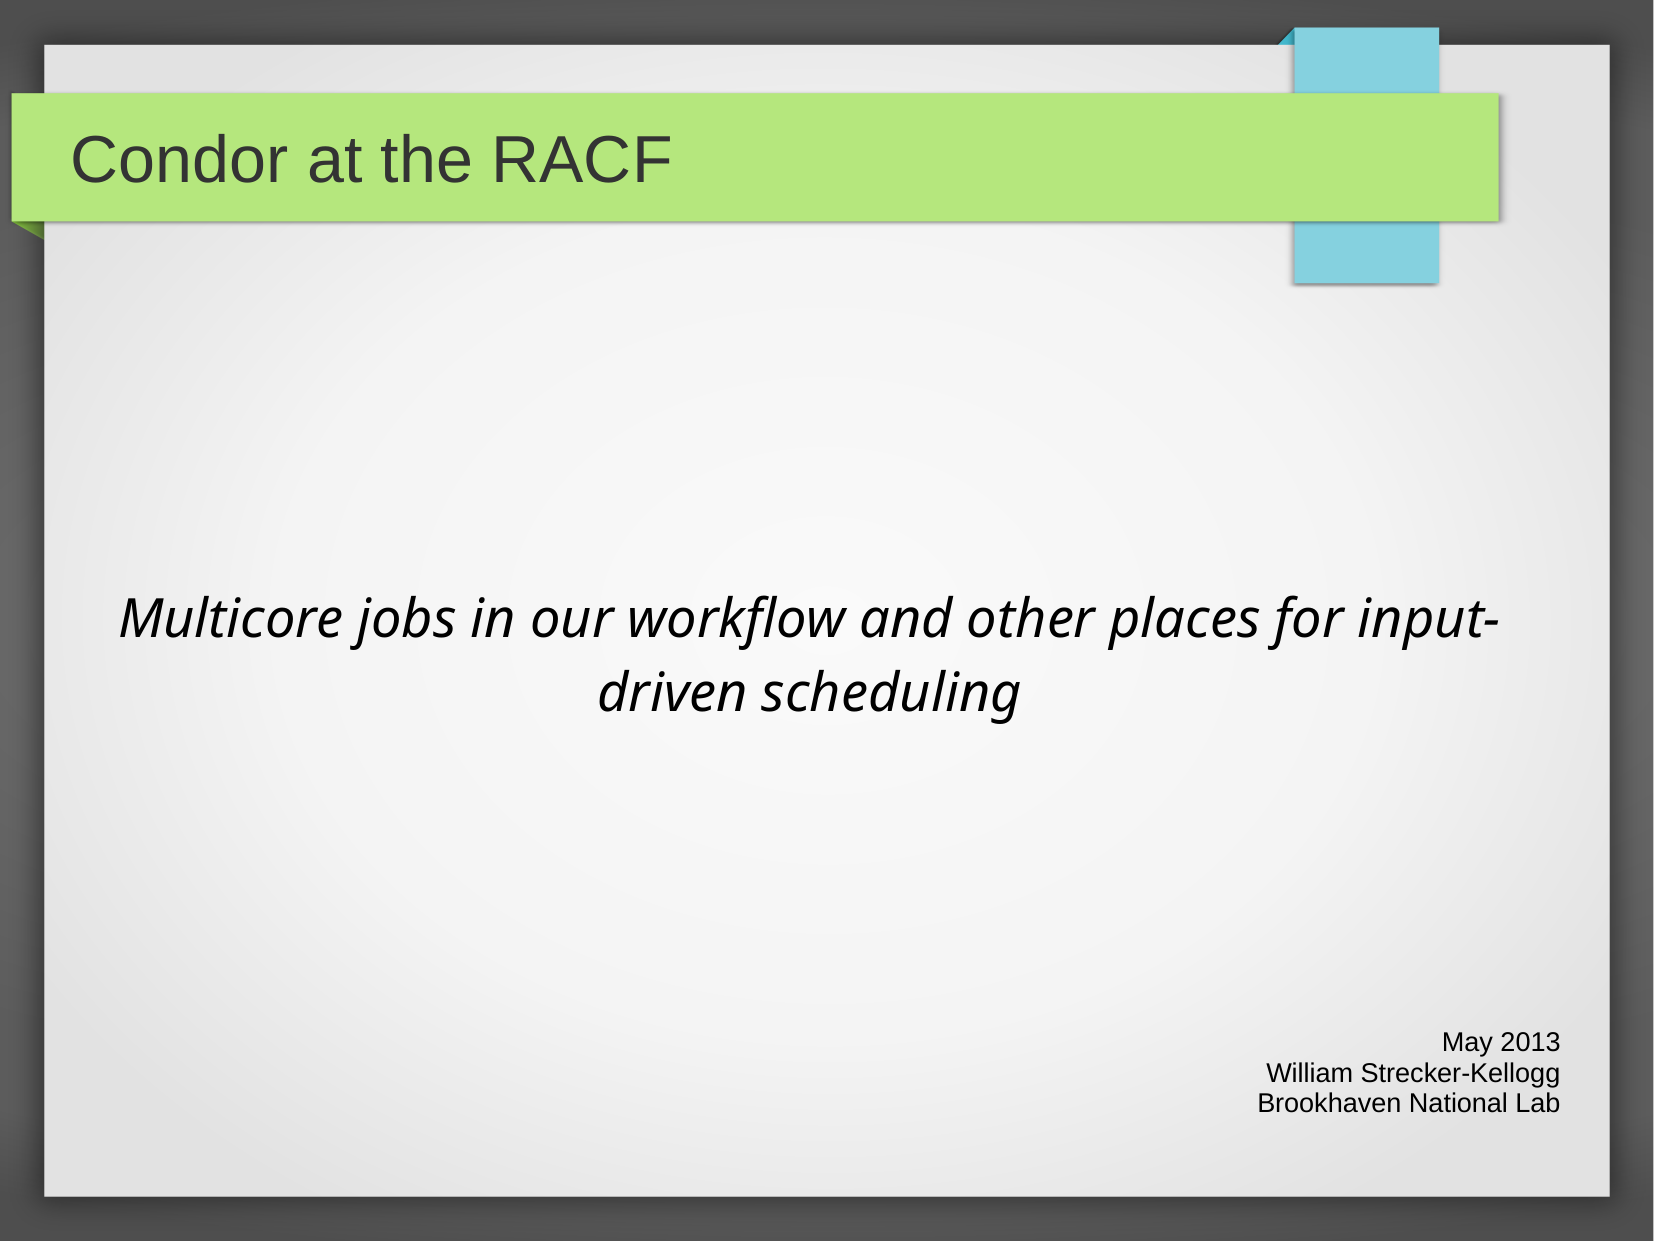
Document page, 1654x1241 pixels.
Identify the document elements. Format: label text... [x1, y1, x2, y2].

subtitle Multicore jobs in our workflow and other places for input-driven scheduling [82, 343, 1538, 1063]
picture [0, 0, 1654, 1241]
title Condor at the RACF [70, 106, 1229, 213]
text_box May 2013 William Strecker-Kellogg Brookhaven National Lab [1230, 1020, 1576, 1126]
